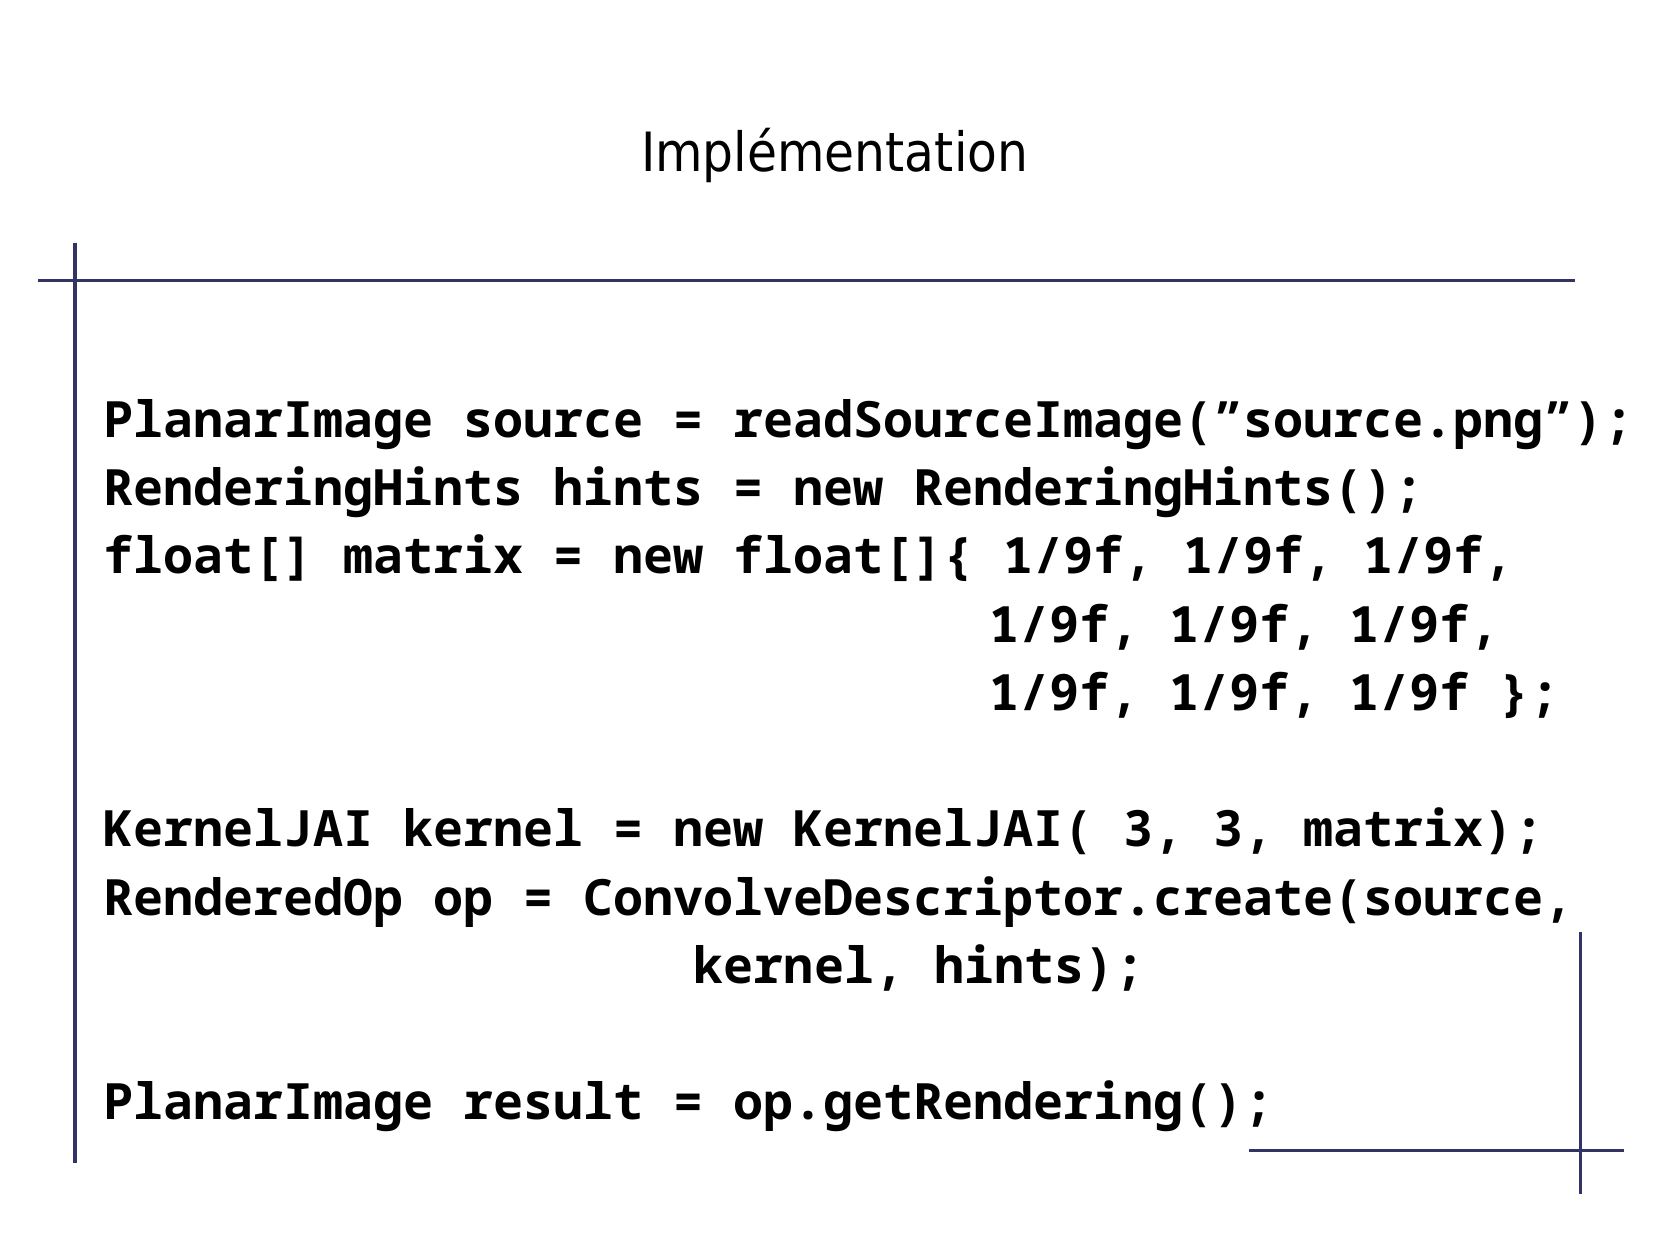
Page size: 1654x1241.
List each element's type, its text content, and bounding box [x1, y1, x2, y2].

title Implémentation [112, 49, 1558, 257]
text_box PlanarImage source = readSourceImage(”source.png”); RenderingHints hints = new RenderingHints(); float[] matrix = new float[]{ 1/9f, 1/9f, 1/9f, 1/9f, 1/9f, 1/9f, 1/9f, 1/9f, 1/9f }; KernelJAI kernel = new KernelJAI( 3, 3, matrix); RenderedOp op = ConvolveDescriptor.create(source, kernel, hints); PlanarImage result = op.getRendering(); [88, 308, 1654, 1022]
